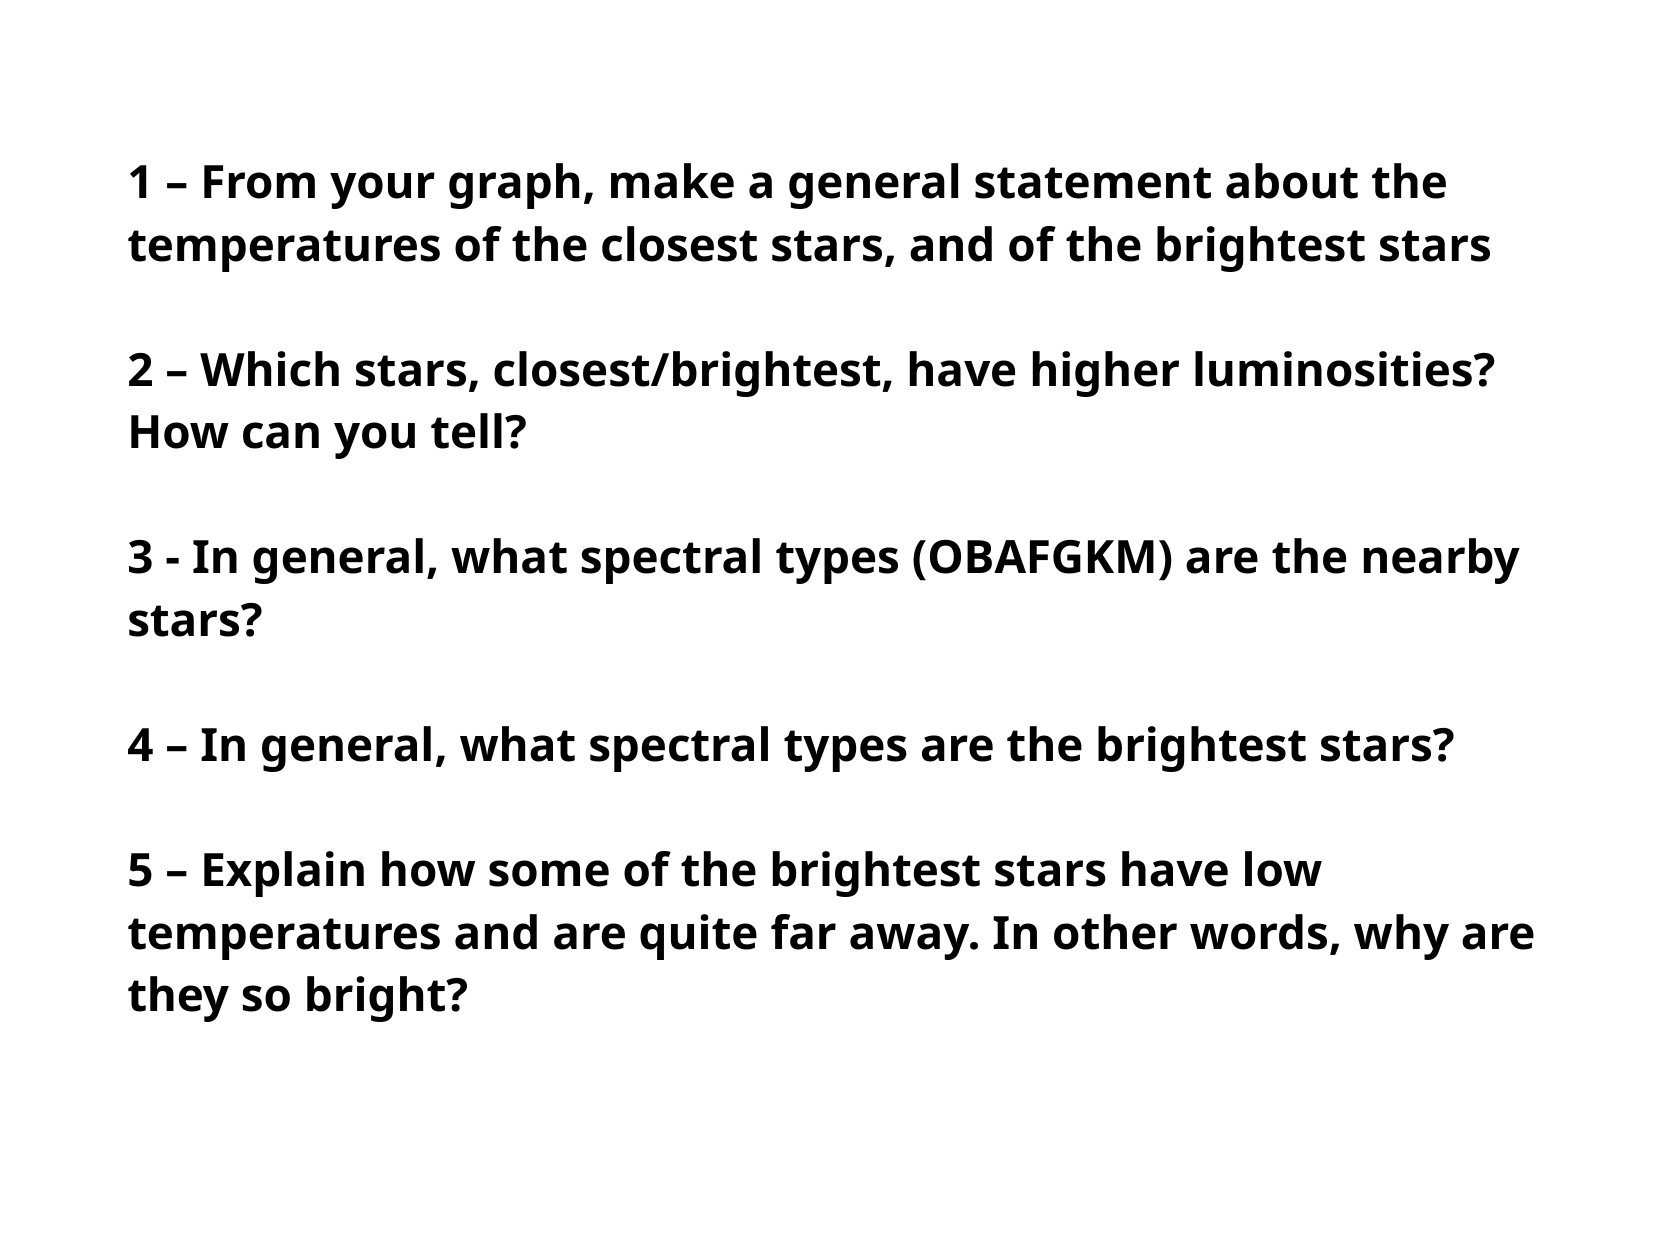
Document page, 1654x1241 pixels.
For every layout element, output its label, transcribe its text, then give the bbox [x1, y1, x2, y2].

text_box 1 – From your graph, make a general statement about the temperatures of the closest stars, and of the brightest stars 2 – Which stars, closest/brightest, have higher luminosities? How can you tell? 3 - In general, what spectral types (OBAFGKM) are the nearby stars? 4 – In general, what spectral types are the brightest stars? 5 – Explain how some of the brightest stars have low temperatures and are quite far away. In other words, why are they so bright? [112, 142, 1568, 1051]
